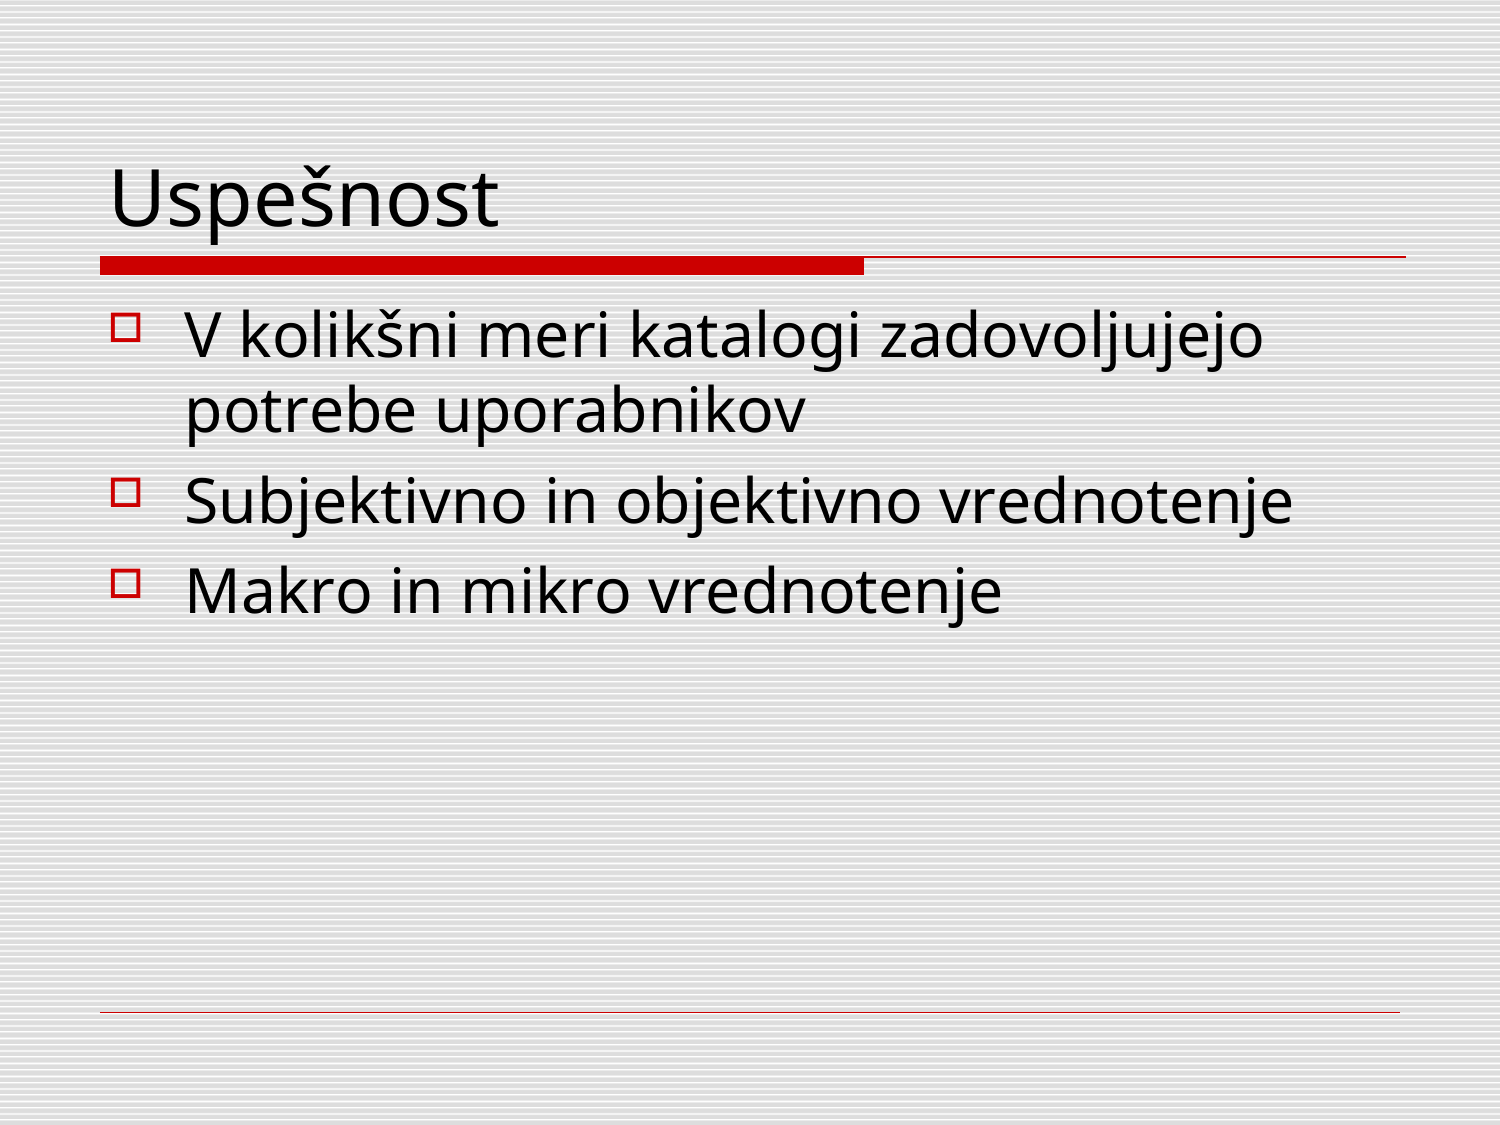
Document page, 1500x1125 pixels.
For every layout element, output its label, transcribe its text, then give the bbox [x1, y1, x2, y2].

list V kolikšni meri katalogi zadovoljujejo potrebe uporabnikov Subjektivno in objektivno vrednotenje Makro in mikro vrednotenje [92, 287, 1406, 988]
picture [0, 0, 1500, 1125]
title Uspešnost [94, 49, 1407, 250]
